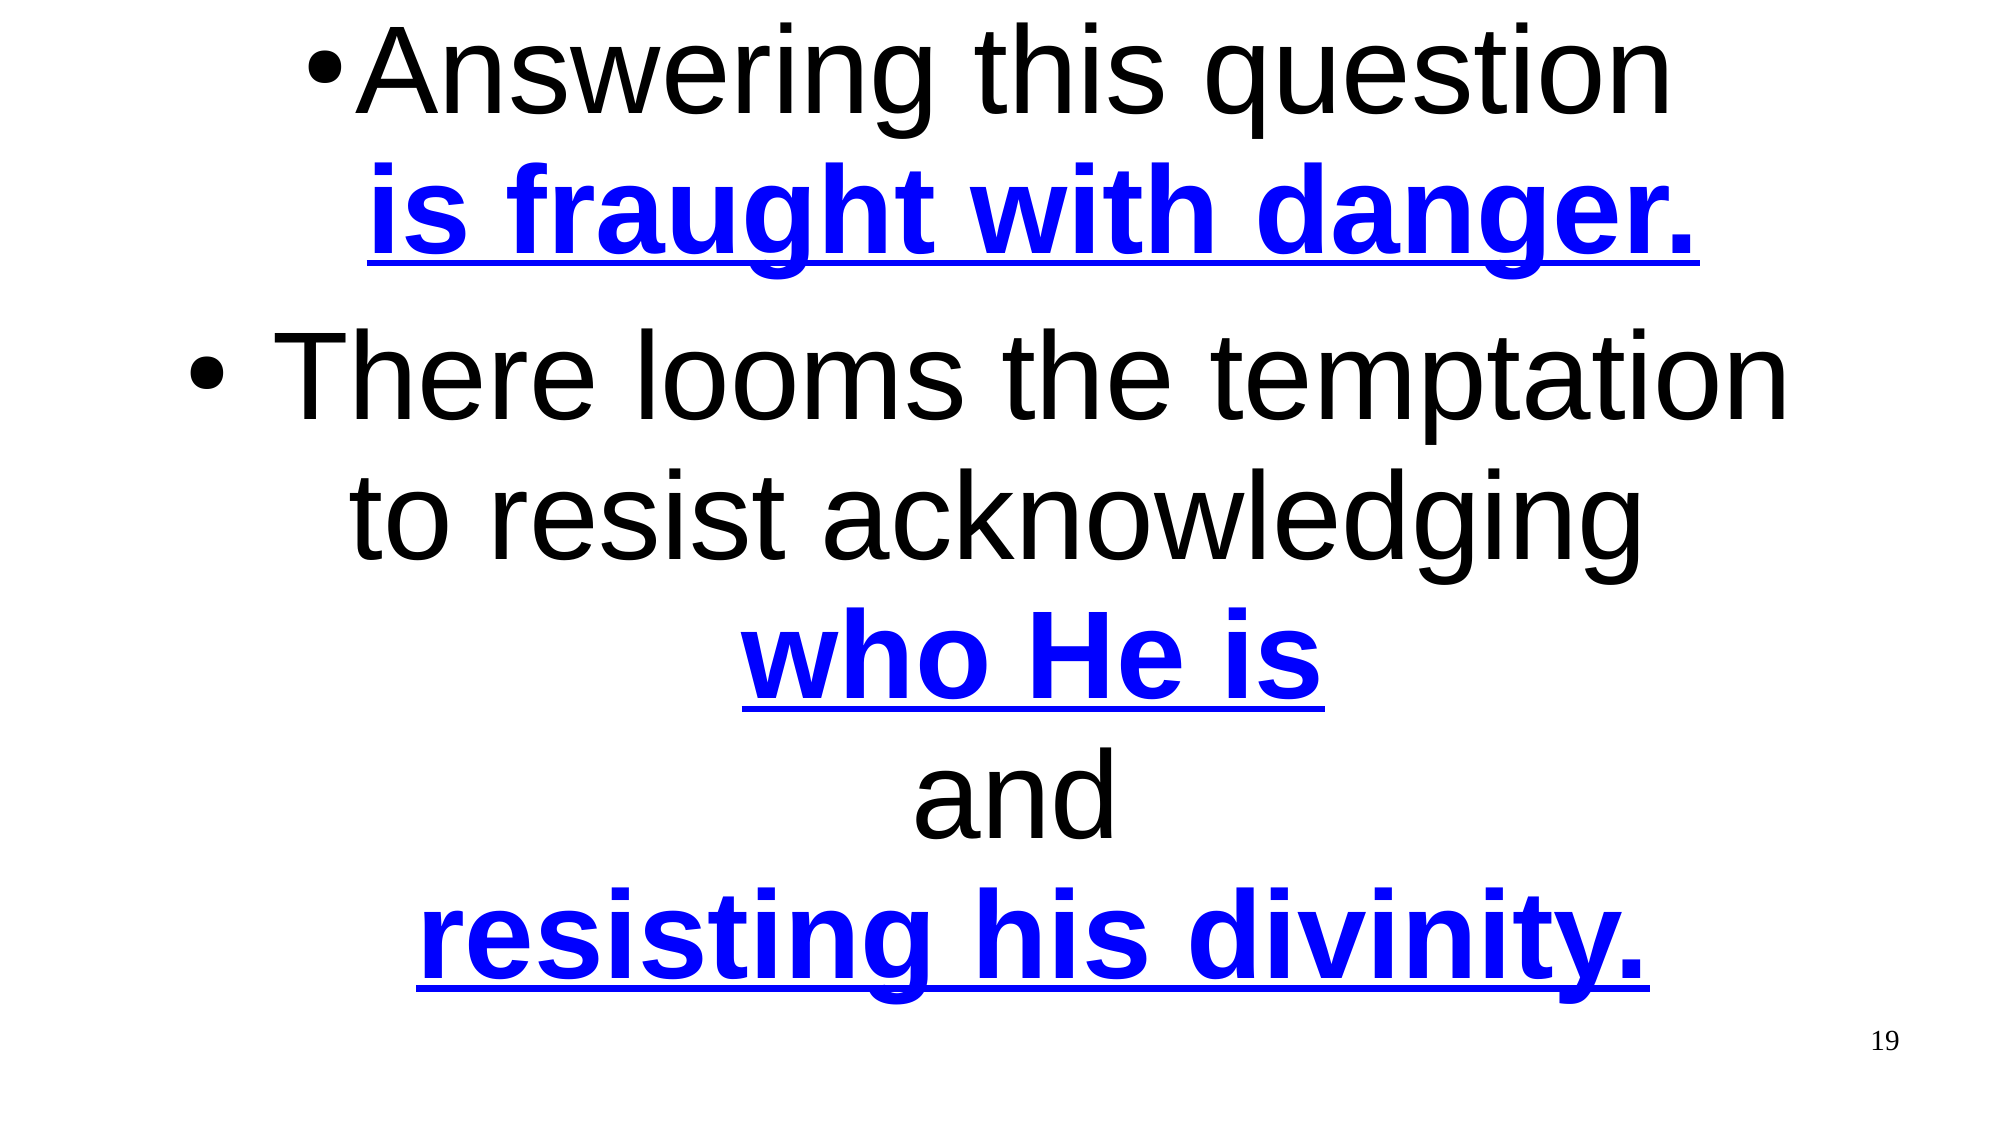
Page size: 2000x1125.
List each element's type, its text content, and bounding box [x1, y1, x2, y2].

list Answering this question is fraught with danger. There looms the temptation to resist acknowledging who He is and resisting his divinity. [0, 0, 1996, 1123]
